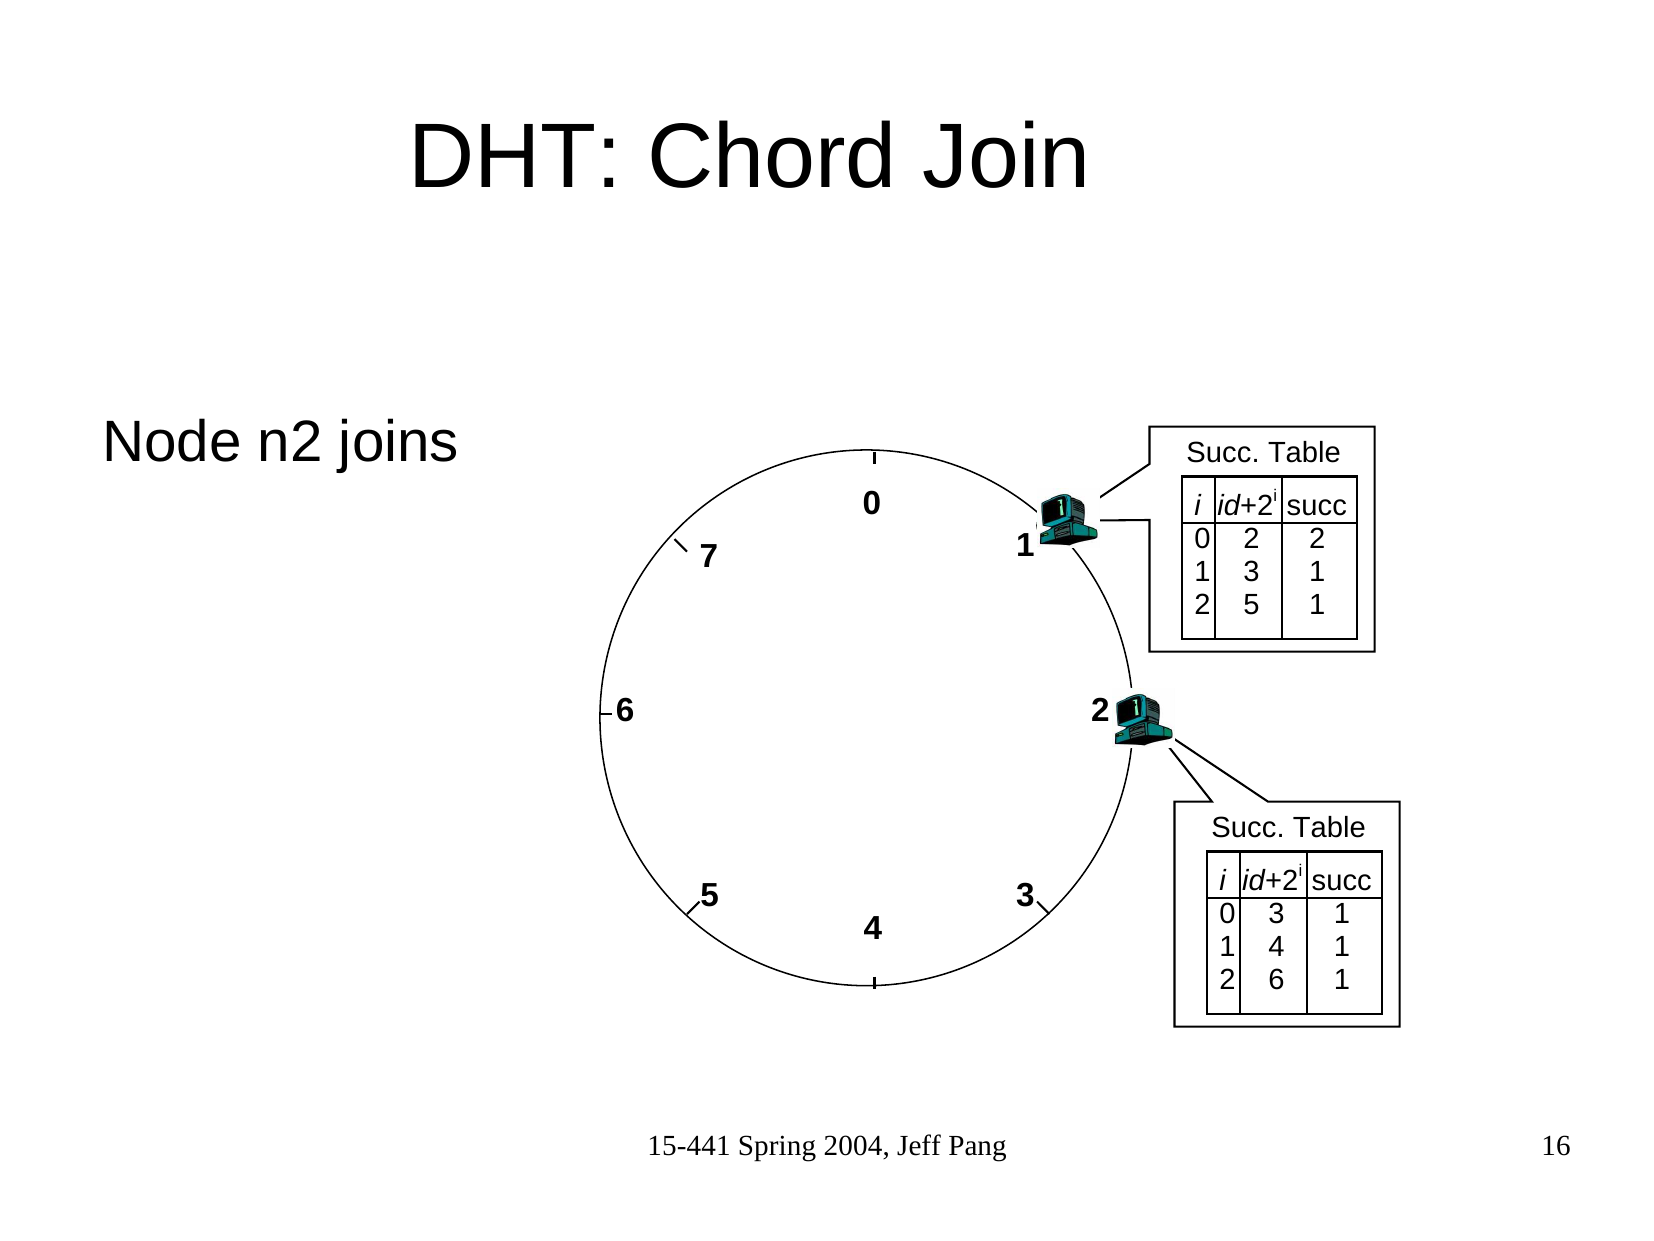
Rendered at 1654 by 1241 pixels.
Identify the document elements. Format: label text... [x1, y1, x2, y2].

text_box i id+2i succ 0 3 1 1 4 1 2 6 1 [1208, 899, 1239, 1003]
text_box i id+2i succ 0 3 1 1 4 1 2 6 1 [1208, 853, 1239, 897]
text_box Succ. Table [1171, 428, 1357, 477]
text_box i id+2i succ 0 3 1 1 4 1 2 6 1 [1383, 853, 1388, 1003]
text_box 3 [1001, 868, 1050, 922]
text_box i id+2i succ 0 2 2 1 3 1 2 5 1 [1216, 478, 1281, 522]
text_box i id+2i succ 0 3 1 1 4 1 2 6 1 [1241, 899, 1306, 1003]
text_box 0 [847, 477, 897, 530]
text_box 6 [601, 683, 650, 737]
text_box 7 [684, 529, 734, 583]
picture [1112, 688, 1175, 748]
list Node n2 joins [87, 412, 638, 488]
text_box i id+2i succ 0 2 2 1 3 1 2 5 1 [1358, 478, 1363, 628]
text_box i id+2i succ 0 2 2 1 3 1 2 5 1 [1183, 524, 1214, 628]
text_box Succ. Table [1196, 803, 1382, 852]
text_box i id+2i succ 0 2 2 1 3 1 2 5 1 [1183, 478, 1214, 522]
picture [1037, 488, 1100, 548]
text_box 2 [1076, 683, 1125, 737]
title DHT: Chord Join [112, 62, 1388, 250]
text_box i id+2i succ 0 3 1 1 4 1 2 6 1 [1241, 853, 1306, 897]
text_box i id+2i succ 0 3 1 1 4 1 2 6 1 [1308, 853, 1381, 897]
text_box i id+2i succ 0 2 2 1 3 1 2 5 1 [1283, 524, 1356, 628]
text_box i id+2i succ 0 2 2 1 3 1 2 5 1 [1216, 524, 1281, 628]
text_box 5 [685, 868, 734, 922]
text_box i id+2i succ 0 3 1 1 4 1 2 6 1 [1308, 899, 1381, 1003]
text_box i id+2i succ 0 2 2 1 3 1 2 5 1 [1283, 478, 1356, 522]
text_box 1 [1001, 518, 1050, 572]
text_box 4 [848, 901, 898, 955]
